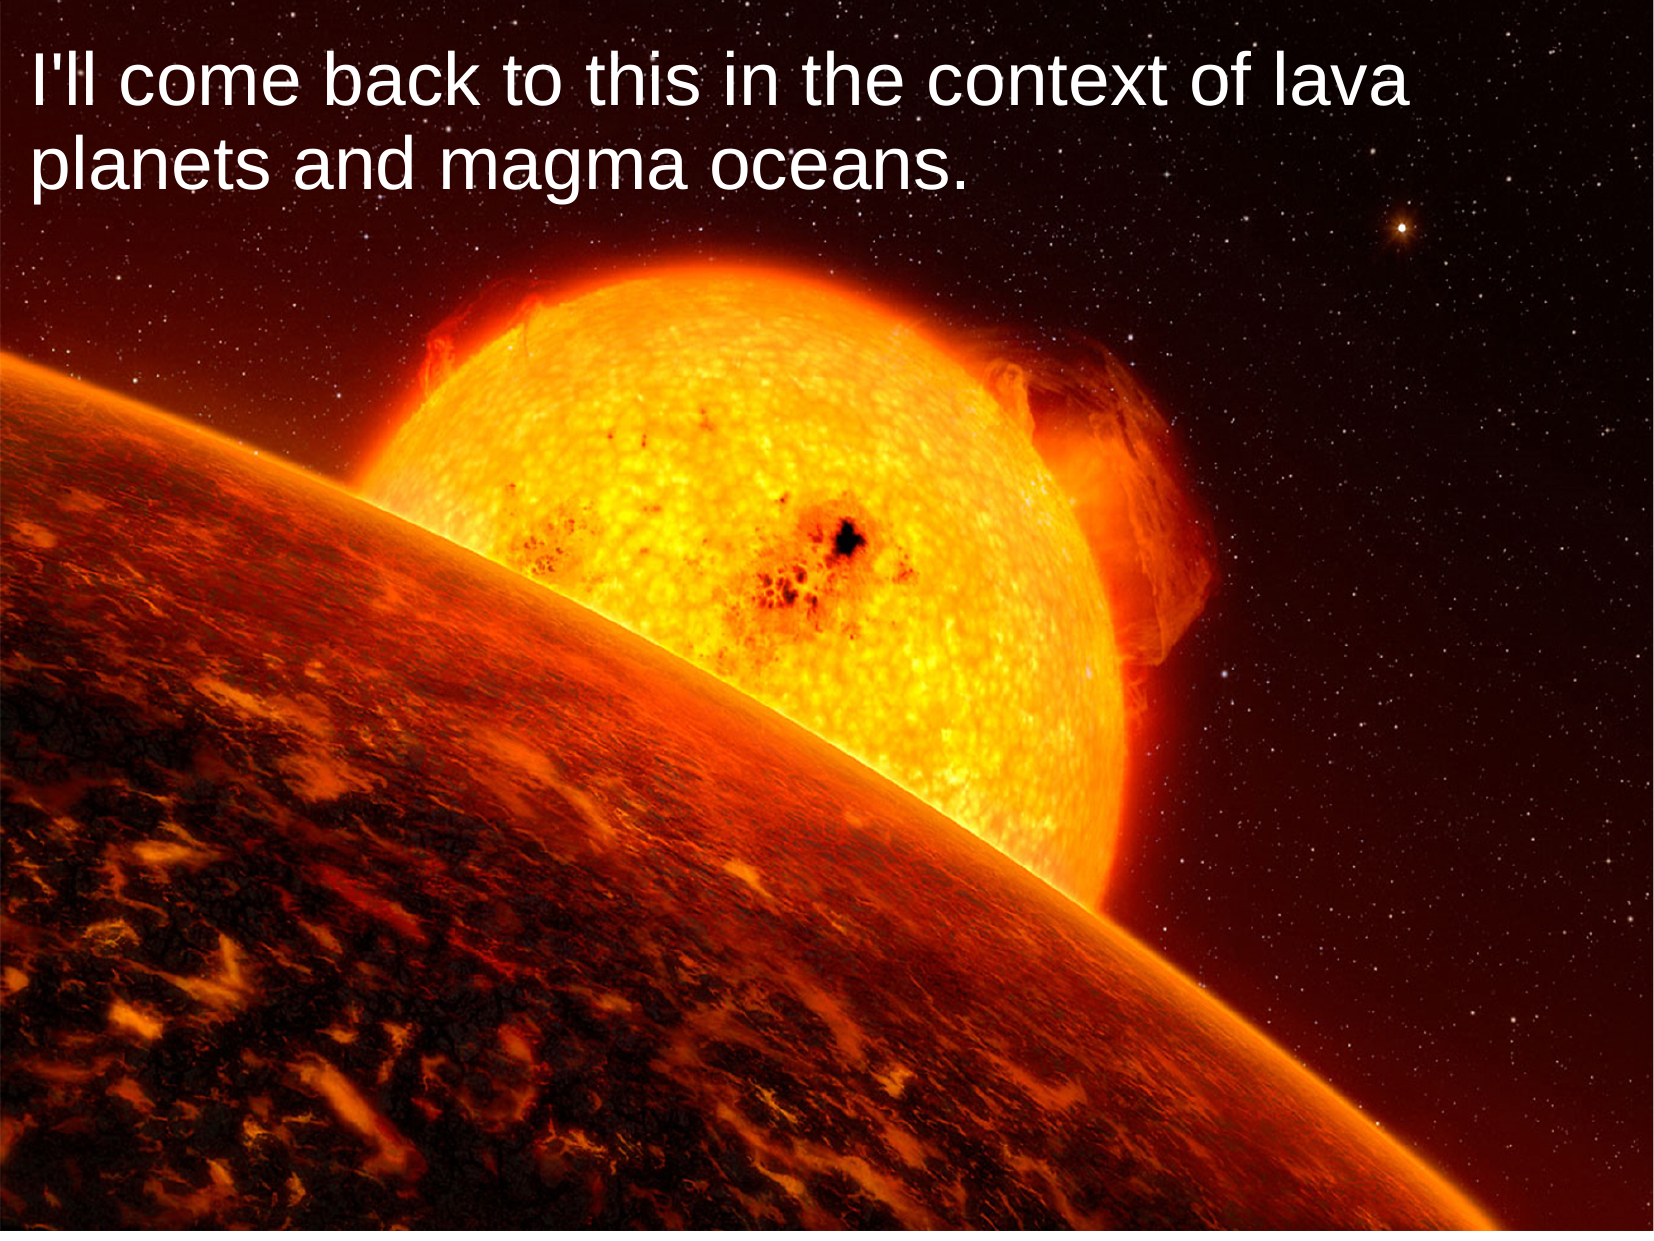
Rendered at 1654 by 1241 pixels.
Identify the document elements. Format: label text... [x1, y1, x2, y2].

picture [0, 0, 1654, 1231]
text_box I'll come back to this in the context of lava planets and magma oceans. [15, 30, 1576, 213]
